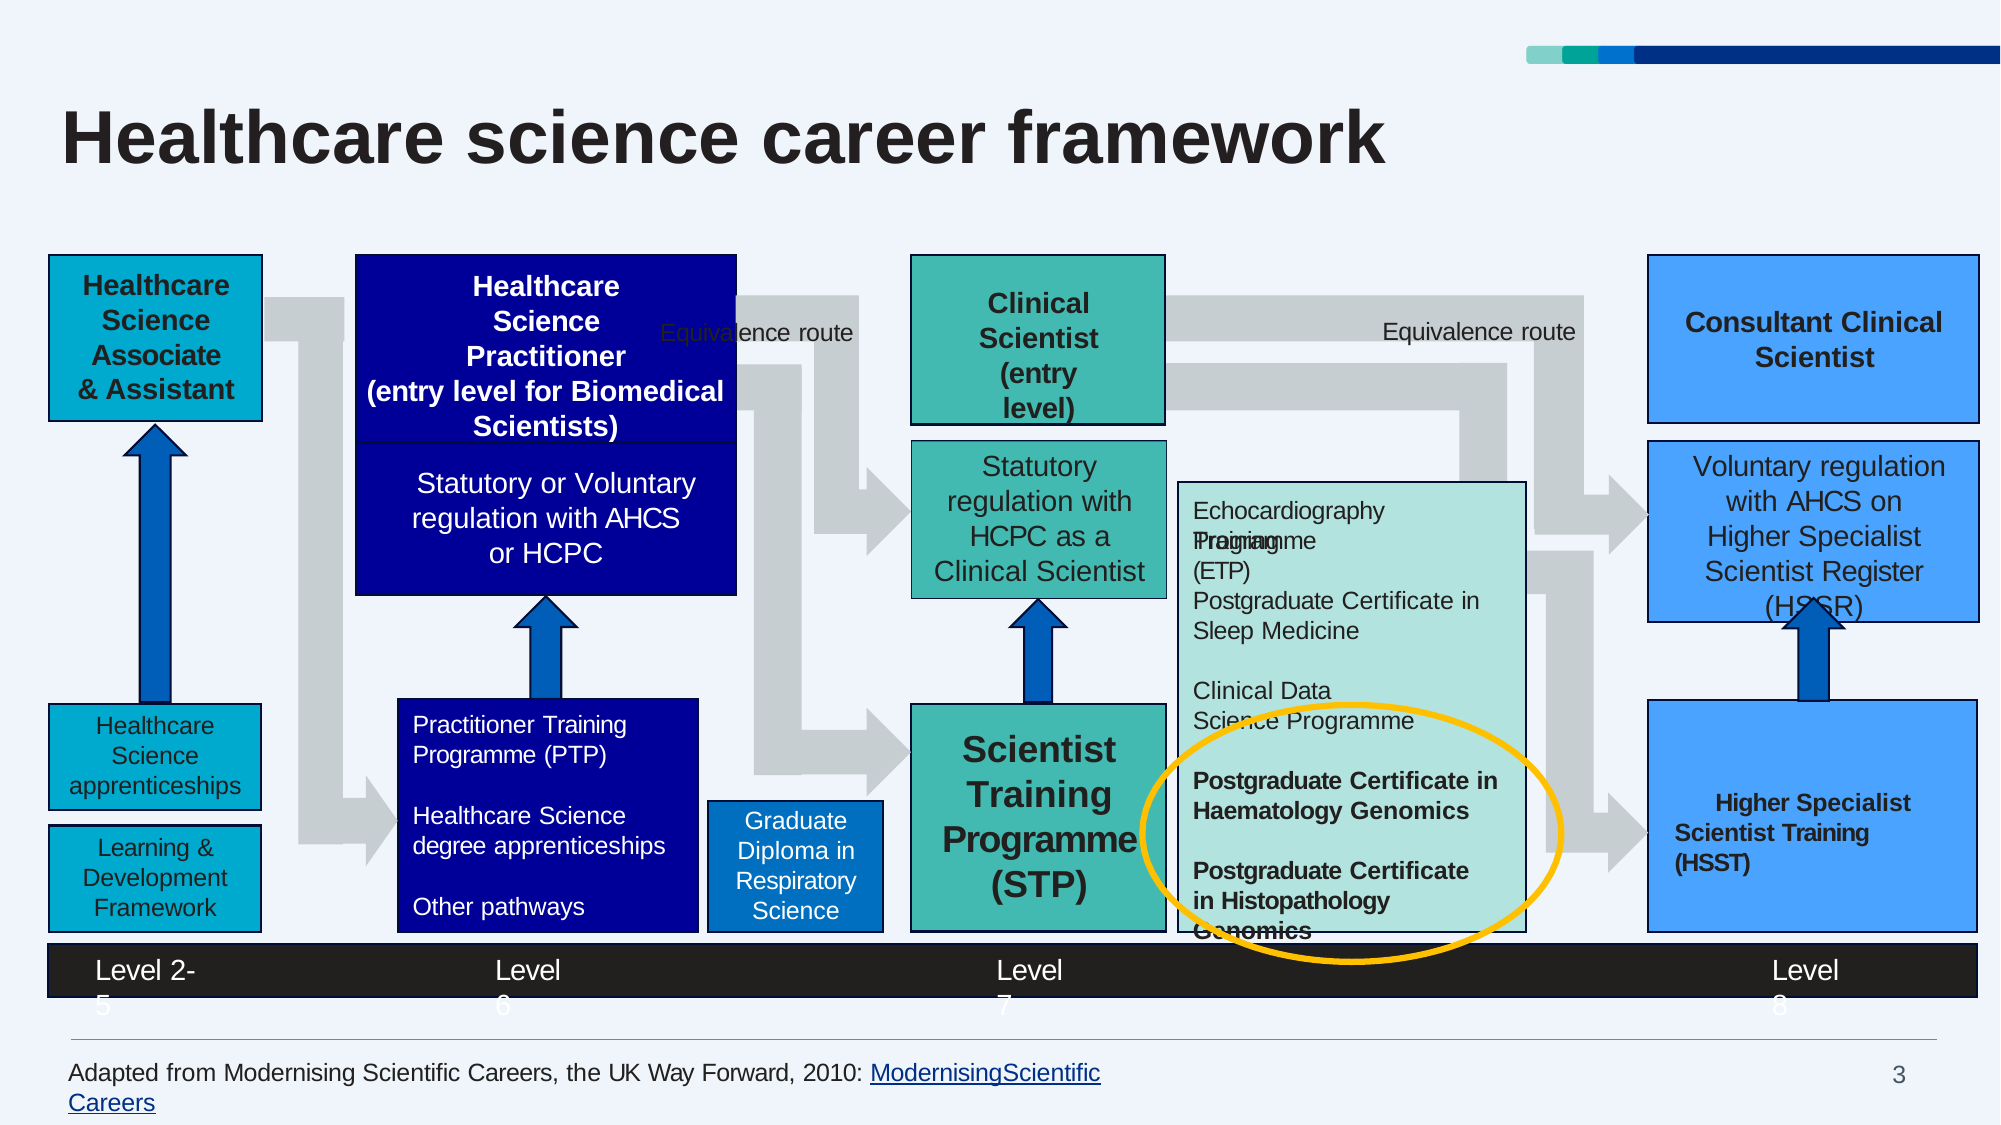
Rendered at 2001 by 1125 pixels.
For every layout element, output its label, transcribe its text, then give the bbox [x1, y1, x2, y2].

text_box [264, 297, 398, 867]
text_box Learning & Development Framework [48, 825, 261, 932]
text_box Postgraduate Certificate in Haematology Genomics [1190, 762, 1499, 827]
text_box Adapted from Modernising Scientific Careers, the UK Way Forward, 2010: Modernising Scientific Careers [66, 1056, 1189, 1091]
text_box [1527, 550, 1649, 873]
text_box [520, 599, 572, 697]
text_box Postgraduate Certificate in Sleep Medicine [1190, 582, 1482, 647]
text_box Statutory or Voluntary regulation with AHCS or HCPC [355, 442, 736, 596]
text_box Scientist Training Programme (STP) [937, 722, 1140, 907]
text_box [1179, 911, 1195, 931]
text_box [735, 295, 911, 557]
text_box Healthcare Science Practitioner (entry level for Biomedical Scientists) [355, 254, 736, 424]
text_box [1545, 792, 1558, 853]
text_box Clinical Scientist (entry level) [911, 254, 1166, 424]
text_box Postgraduate Certificate in Histopathology Genomics [1190, 852, 1499, 917]
text_box Statutory regulation with HCPC as a Clinical Scientist [911, 441, 1167, 598]
text_box Programme (ETP) [1190, 522, 1381, 557]
text_box [1179, 717, 1525, 931]
text_box [1197, 925, 1205, 931]
text_box Practitioner Training Programme (PTP) Healthcare Science degree apprenticeships Other pathways [397, 698, 699, 932]
text_box [737, 364, 1165, 930]
title Healthcare science career framework [61, 68, 1933, 210]
text_box Clinical Data Science Programme [1223, 709, 1426, 737]
text_box [1166, 362, 1508, 481]
text_box [49, 945, 1976, 996]
text_box Level 8 [1769, 948, 1863, 989]
text_box Echocardiography Training [1190, 492, 1479, 527]
text_box [1179, 483, 1525, 756]
text_box [1262, 945, 1442, 958]
text_box Level 6 [492, 948, 585, 989]
text_box [1497, 911, 1525, 931]
text_box Higher Specialist Scientist Training (HSST) [1648, 700, 1977, 932]
text_box [1401, 328, 1408, 339]
text_box [1166, 295, 1649, 555]
text_box Clinical Data Science Programme [1190, 672, 1426, 737]
text_box Level 2-5 [93, 948, 211, 989]
text_box [1014, 602, 1062, 701]
text_box Equivalence route [1541, 314, 1577, 515]
text_box Equivalence route [819, 316, 855, 515]
text_box Graduate Diploma in Respiratory Science [707, 801, 884, 932]
text_box Consultant Clinical Scientist [1648, 254, 1980, 424]
text_box [129, 427, 182, 701]
text_box Voluntary regulation with AHCS on Higher Specialist Scientist Register (HSSR) [1648, 441, 1980, 597]
text_box Healthcare Science apprenticeships [48, 703, 261, 811]
text_box Healthcare Science Associate & Assistant [49, 254, 263, 422]
text_box [1788, 601, 1840, 699]
text_box Level 7 [994, 948, 1086, 989]
text_box [1146, 782, 1165, 885]
